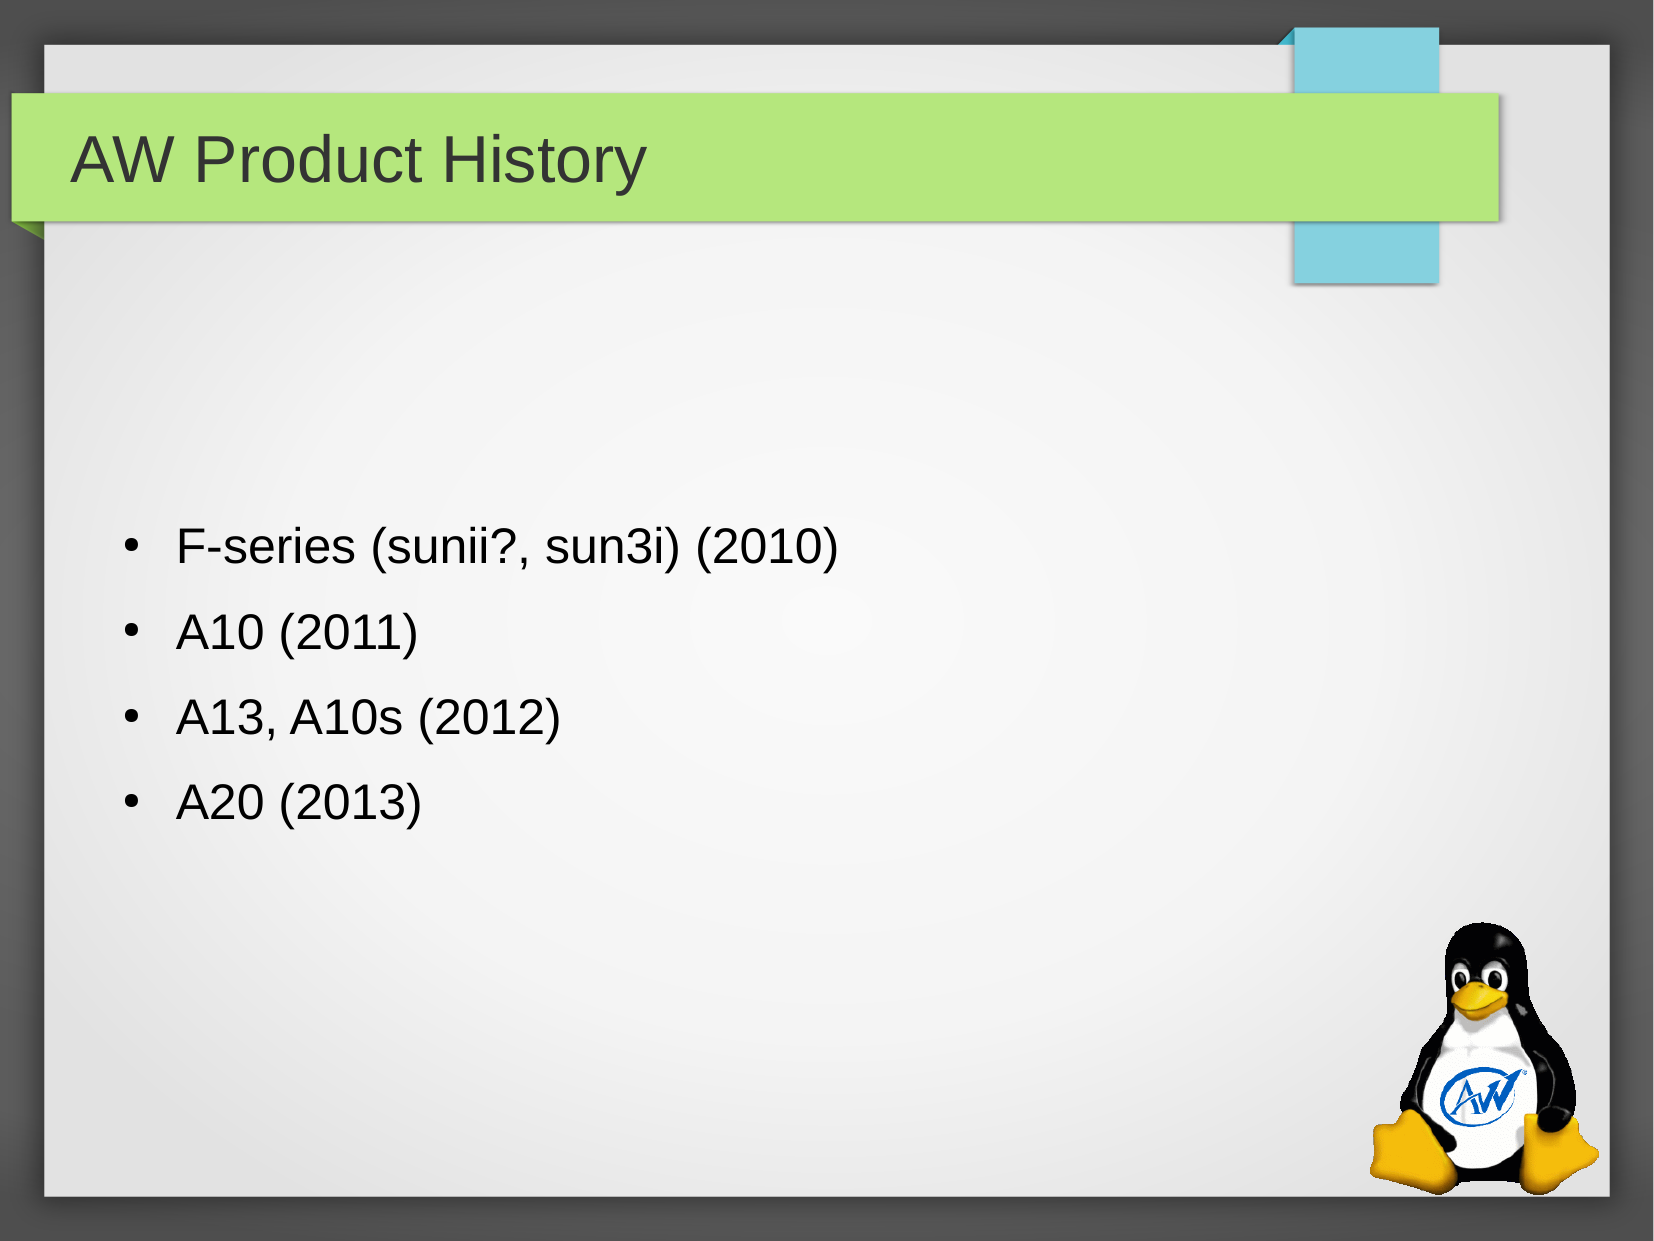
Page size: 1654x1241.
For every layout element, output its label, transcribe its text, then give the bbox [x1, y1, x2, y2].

picture [0, 0, 1654, 1241]
title AW Product History [70, 106, 1229, 213]
list F-series (sunii?, sun3i) (2010) A10 (2011) A13, A10s (2012) A20 (2013) [105, 343, 1538, 1006]
